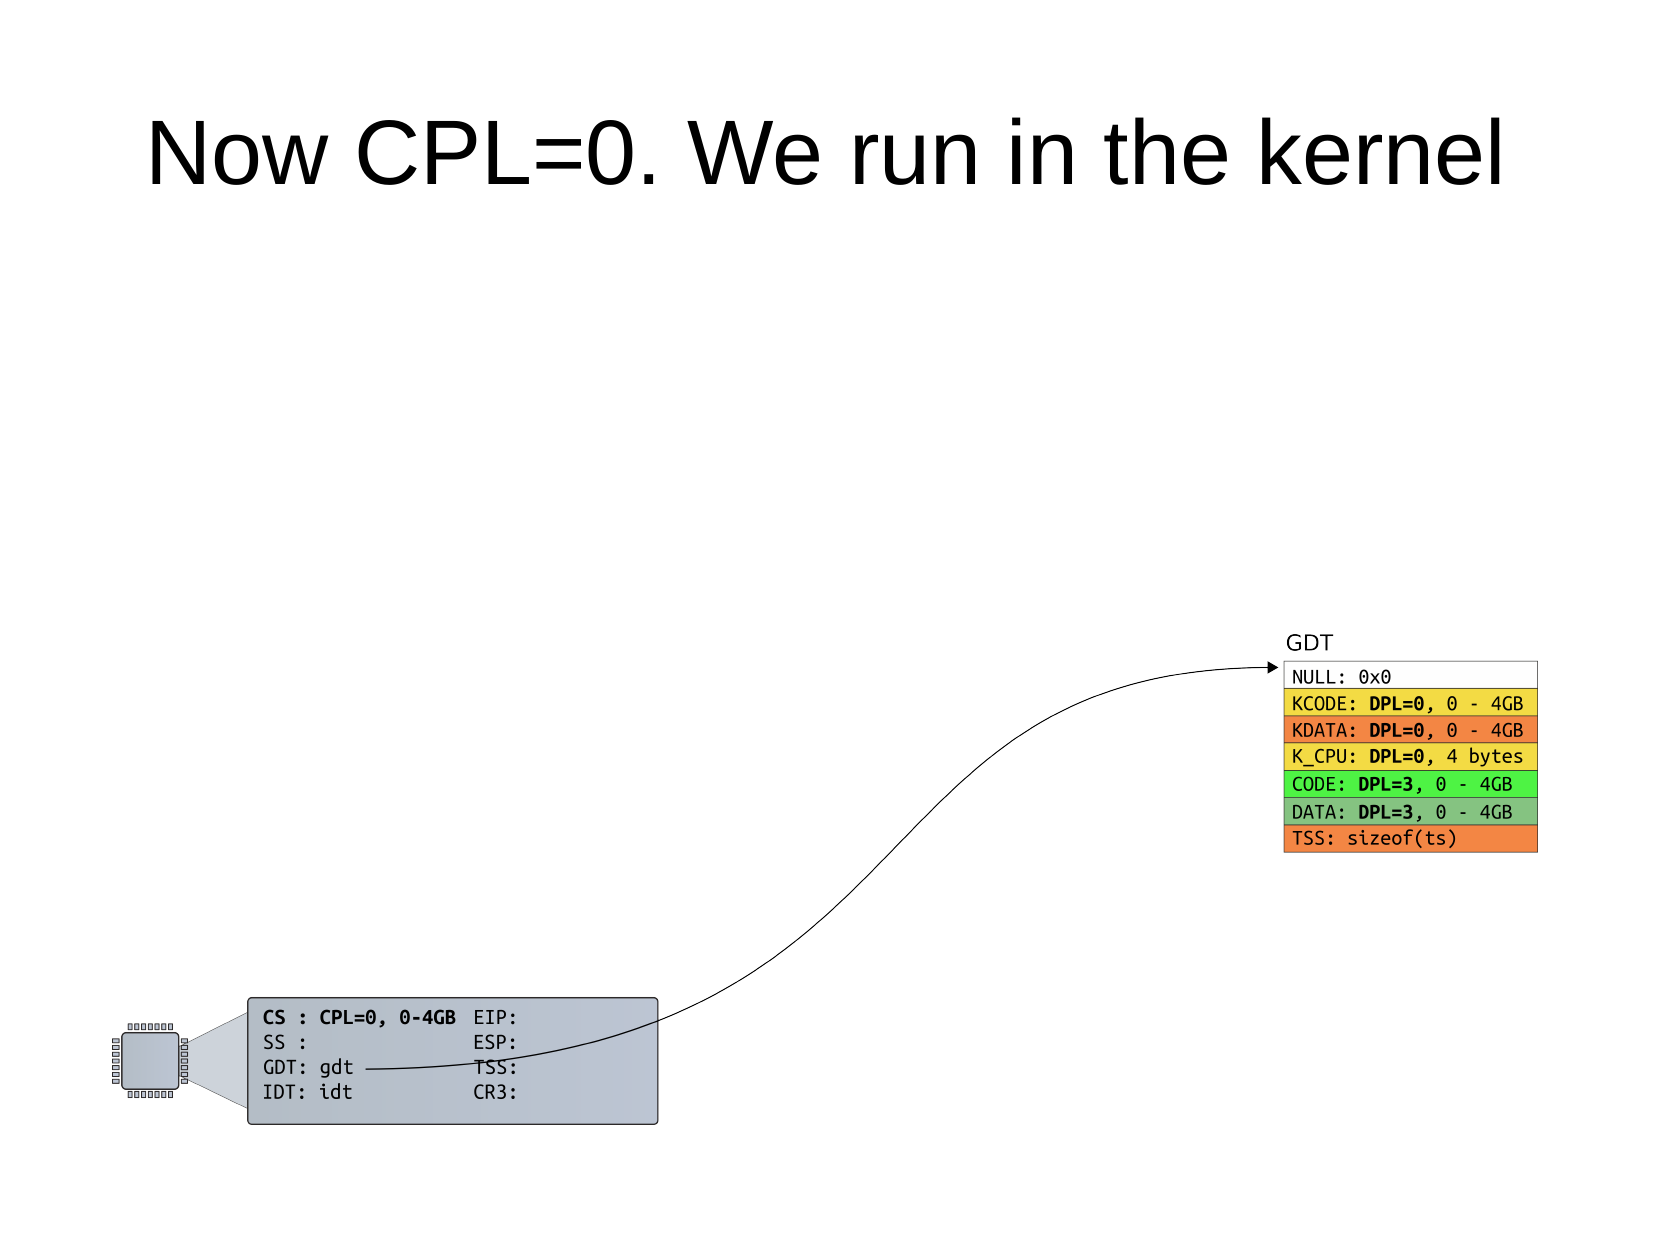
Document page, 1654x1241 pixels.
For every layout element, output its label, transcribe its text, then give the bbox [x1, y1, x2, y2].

picture [112, 634, 1538, 1126]
title Now CPL=0. We run in the kernel [82, 49, 1571, 257]
